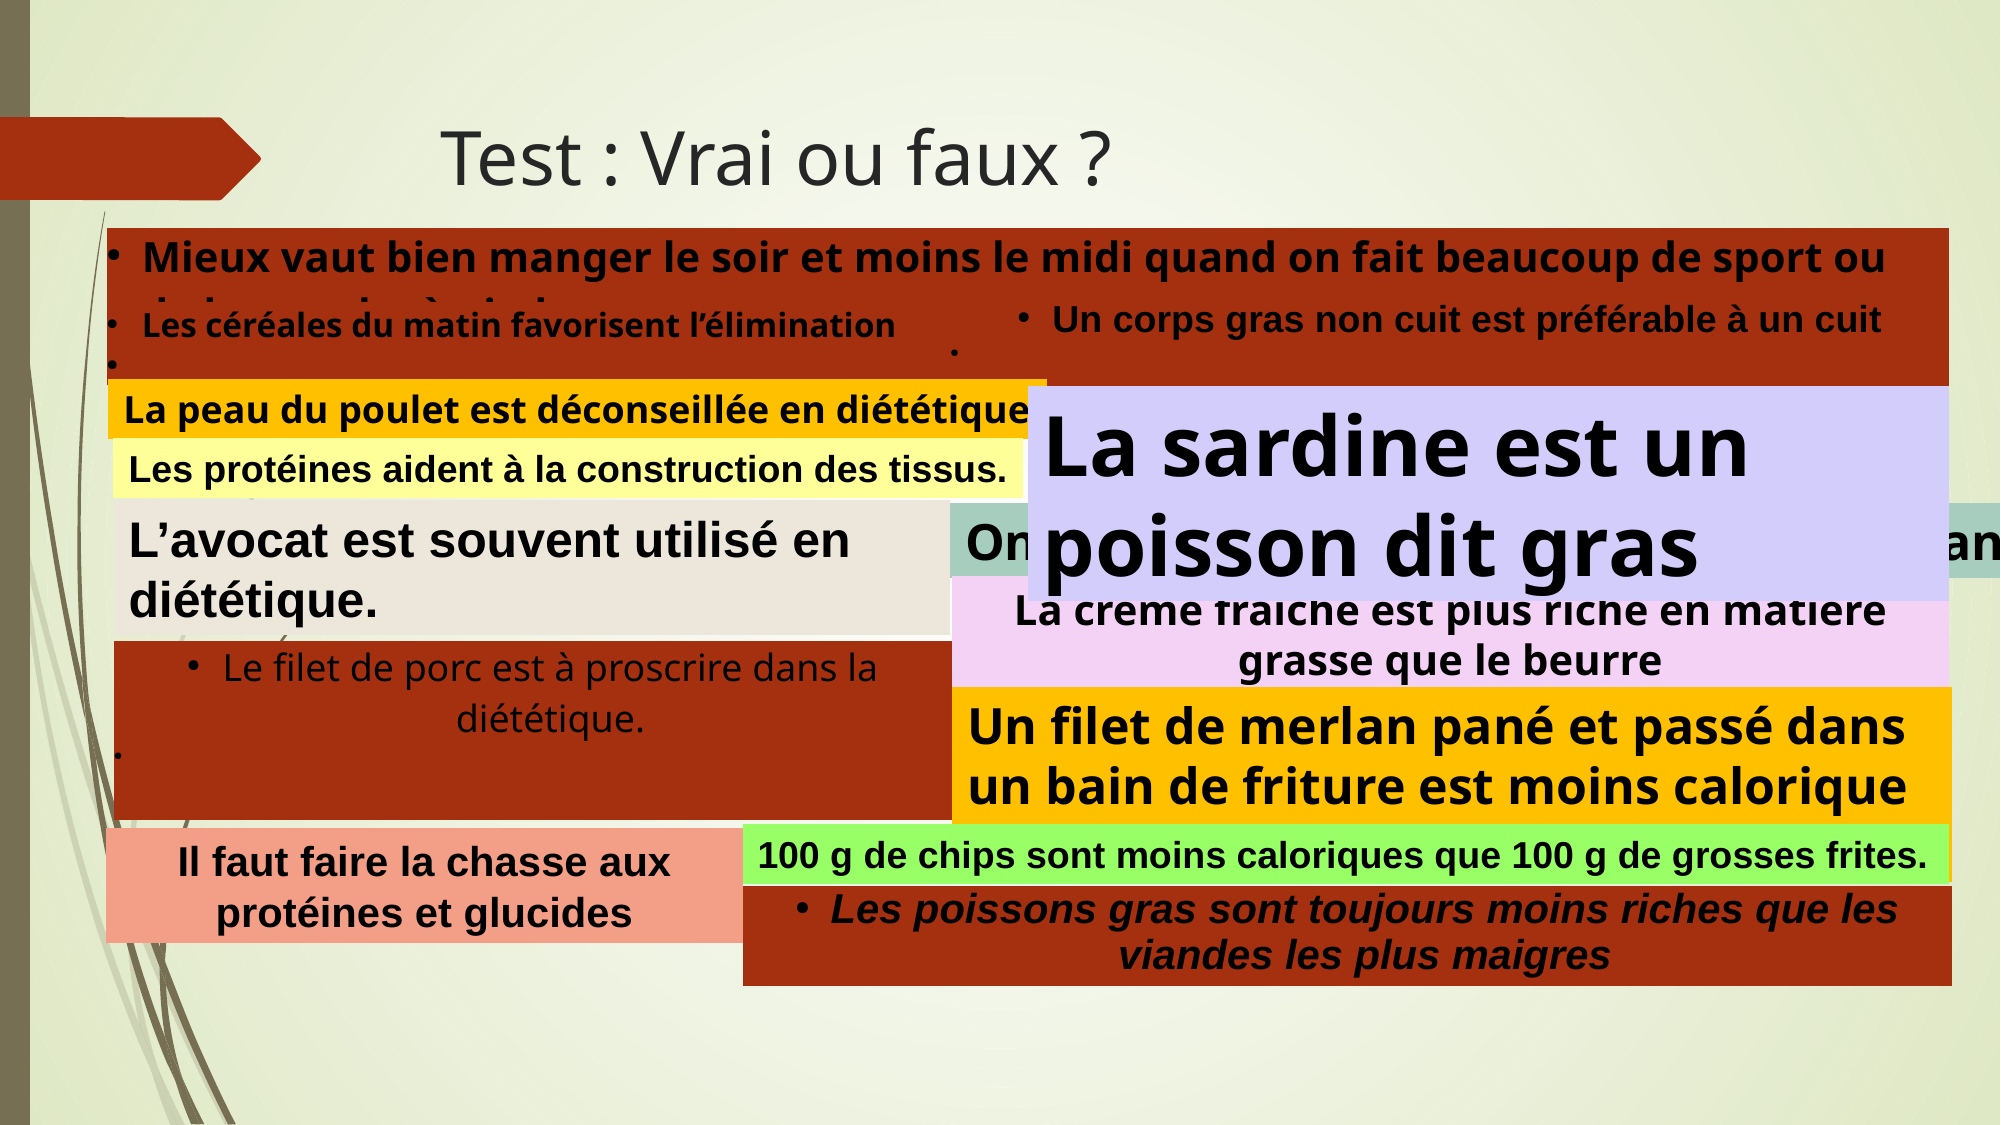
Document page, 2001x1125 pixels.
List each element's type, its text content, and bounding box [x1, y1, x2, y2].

text_box On peut manger un fruit comme la banane sans retenue [1949, 503, 2000, 578]
title Test : Vrai ou faux ? [425, 102, 1888, 228]
table_header Les céréales du matin favorisent l’élimination [107, 302, 950, 385]
table_header Les poissons gras sont toujours moins riches que les viandes les plus maigres [743, 886, 1952, 986]
text_box On peut manger un fruit comme la banane sans retenue [950, 503, 1028, 578]
text_box Il faut faire la chasse aux protéines et glucides [106, 828, 743, 943]
text_box 100 g de chips sont moins caloriques que 100 g de grosses frites. [743, 824, 1949, 884]
table_header Mieux vaut bien manger le soir et moins le midi quand on fait beaucoup de sport ou de la marche à pied. [107, 228, 1949, 302]
text_box La sardine est un poisson dit gras [1028, 386, 1949, 601]
table_header Le filet de porc est à proscrire dans la diététique. [114, 641, 952, 820]
text_box Les protéines aident à la construction des tissus. [113, 438, 1023, 498]
text_box Un filet de merlan pané et passé dans un bain de friture est moins calorique qu’une rouelle de porc grillée. [952, 687, 1952, 882]
text_box L’avocat est souvent utilisé en diététique. [114, 500, 950, 635]
table_header Un corps gras non cuit est préférable à un cuit [950, 298, 1949, 386]
text_box La peau du poulet est déconseillée en diététique [108, 379, 1047, 439]
text_box La crème fraîche est plus riche en matière grasse que le beurre [952, 576, 1949, 687]
